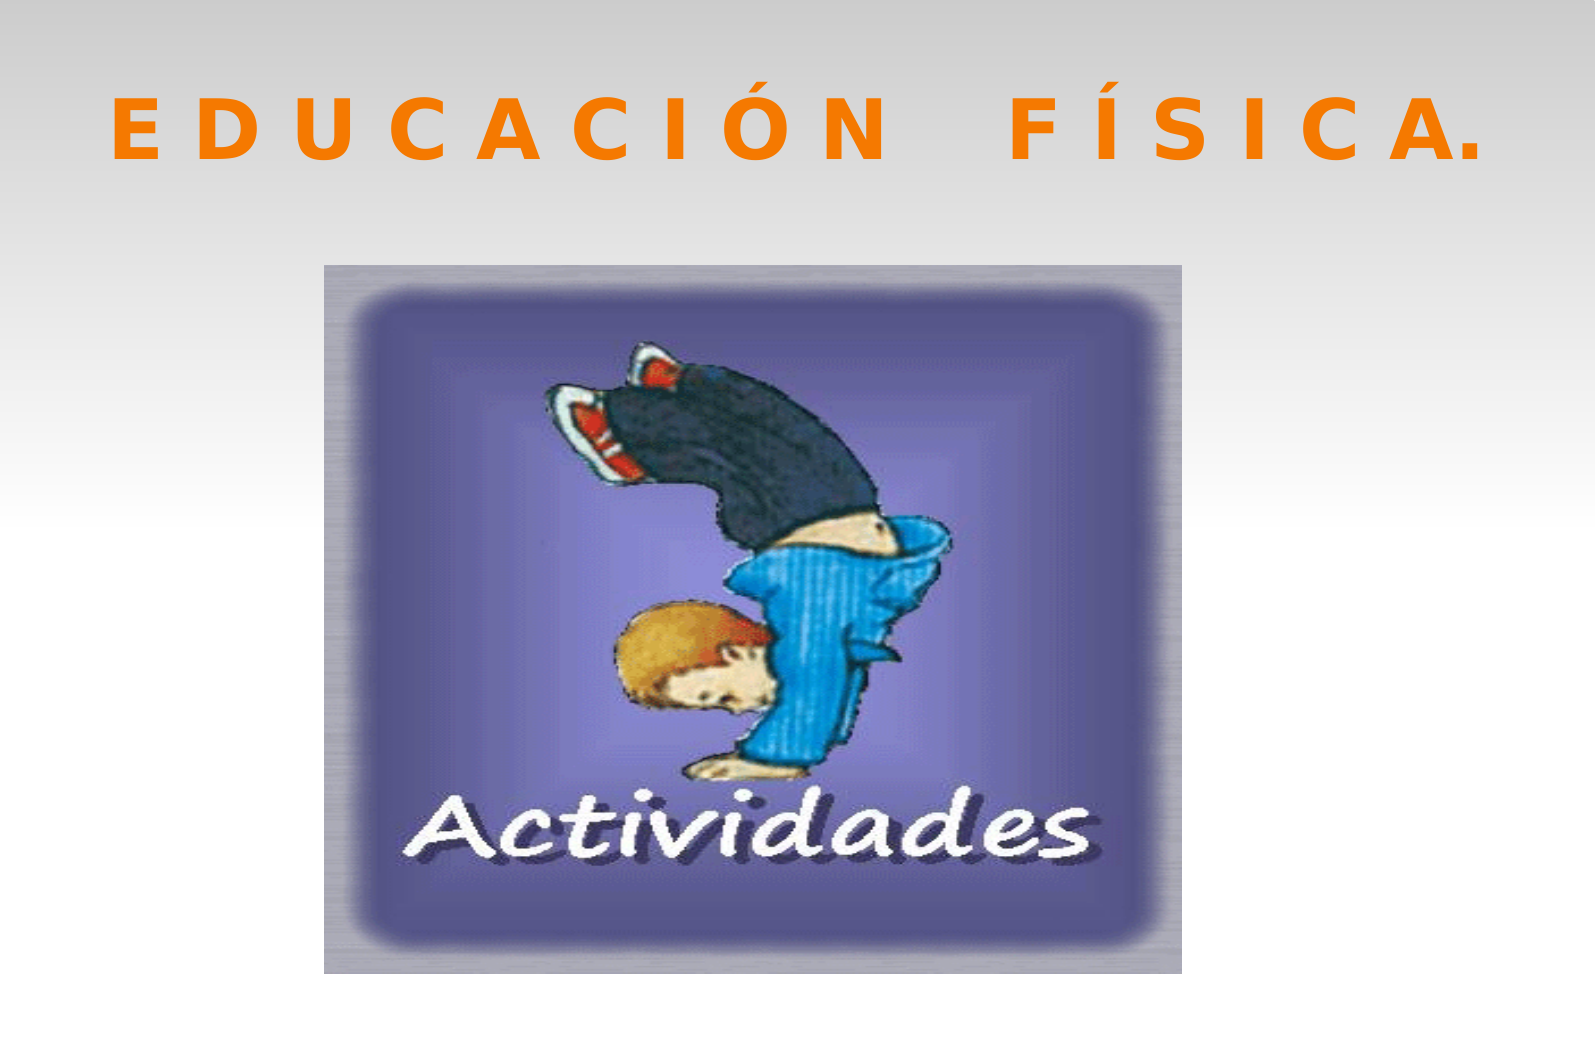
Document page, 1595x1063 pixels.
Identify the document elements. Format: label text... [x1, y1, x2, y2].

picture [324, 265, 1182, 974]
title E D U C A C I Ó N F Í S I C A. [79, 42, 1515, 220]
